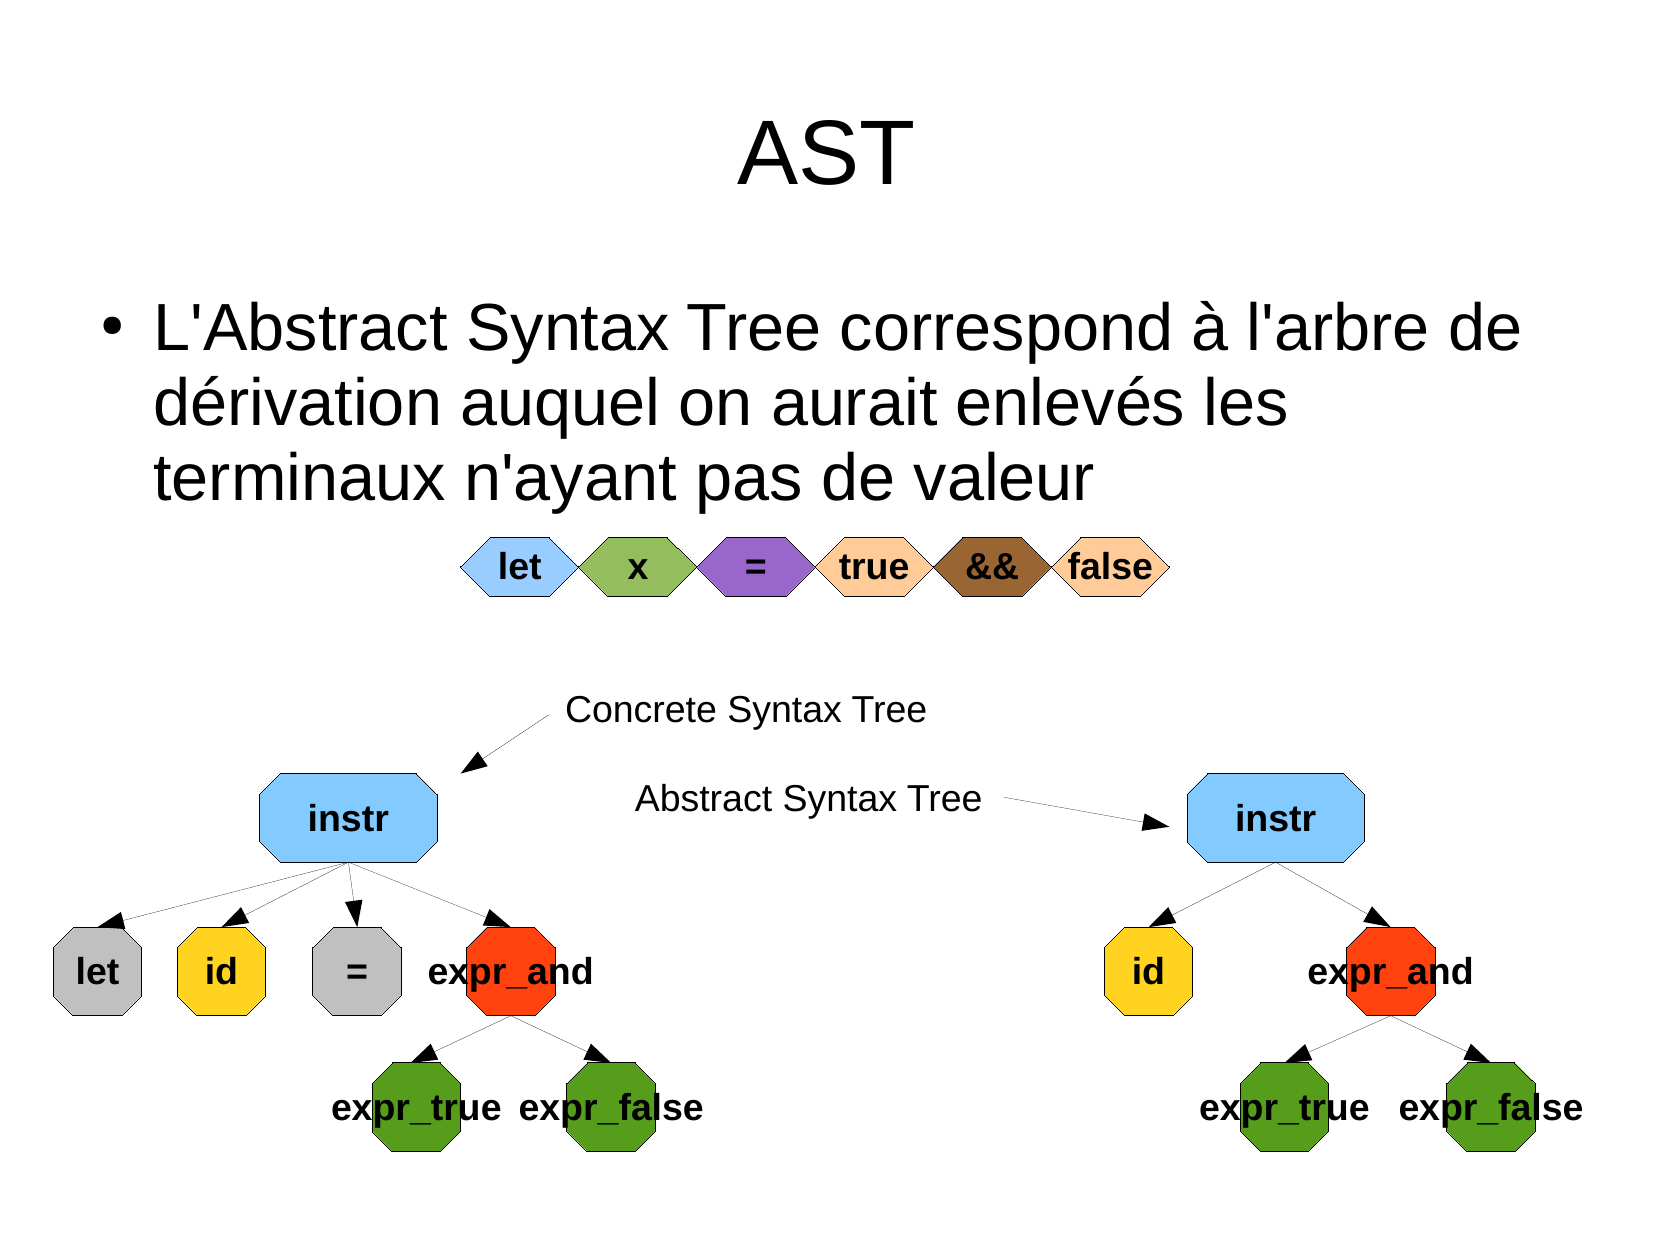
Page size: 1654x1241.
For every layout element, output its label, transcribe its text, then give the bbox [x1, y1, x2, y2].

text_box instr [1187, 773, 1365, 863]
text_box Concrete Syntax Tree [550, 681, 945, 739]
text_box expr_true [1240, 1062, 1329, 1152]
text_box true [815, 537, 933, 597]
text_box expr_and [466, 927, 556, 1016]
title AST [82, 56, 1571, 250]
text_box = [696, 537, 815, 597]
text_box let [53, 927, 142, 1016]
text_box expr_false [566, 1062, 656, 1152]
text_box id [177, 927, 266, 1016]
text_box false [1051, 537, 1170, 597]
text_box expr_true [372, 1062, 461, 1152]
text_box Abstract Syntax Tree [620, 769, 1000, 827]
text_box expr_false [1446, 1062, 1536, 1152]
text_box let [460, 537, 578, 597]
text_box = [312, 927, 402, 1016]
text_box id [1104, 927, 1193, 1016]
list L'Abstract Syntax Tree correspond à l'arbre de dérivation auquel on aurait enlevés les terminaux n'ayant pas de valeur [82, 290, 1571, 532]
text_box expr_and [1346, 927, 1436, 1016]
text_box instr [259, 773, 438, 863]
text_box && [933, 537, 1051, 597]
text_box x [578, 537, 697, 597]
